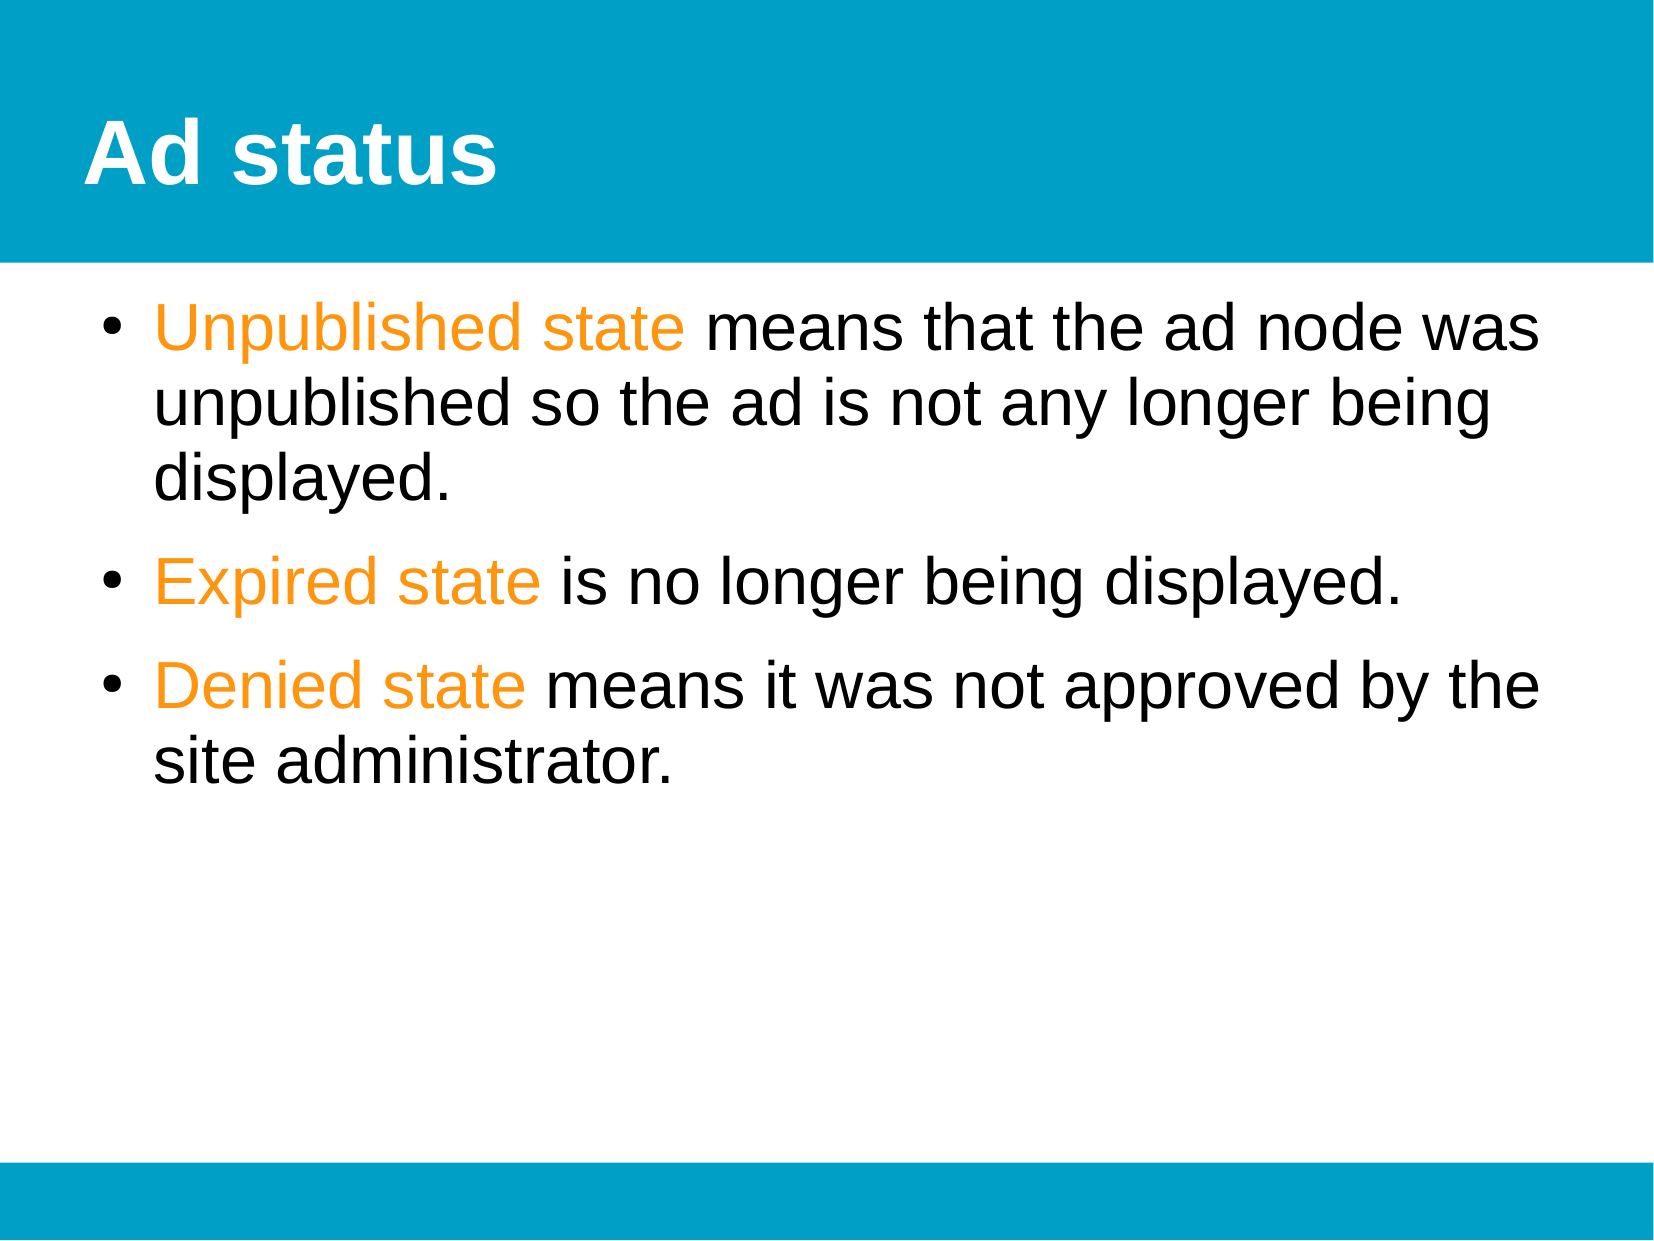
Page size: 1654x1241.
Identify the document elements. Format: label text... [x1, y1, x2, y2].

title Ad status [82, 56, 1571, 250]
list Unpublished state means that the ad node was unpublished so the ad is not any longer being displayed. Expired state is no longer being displayed. Denied state means it was not approved by the site administrator. [82, 290, 1571, 1094]
